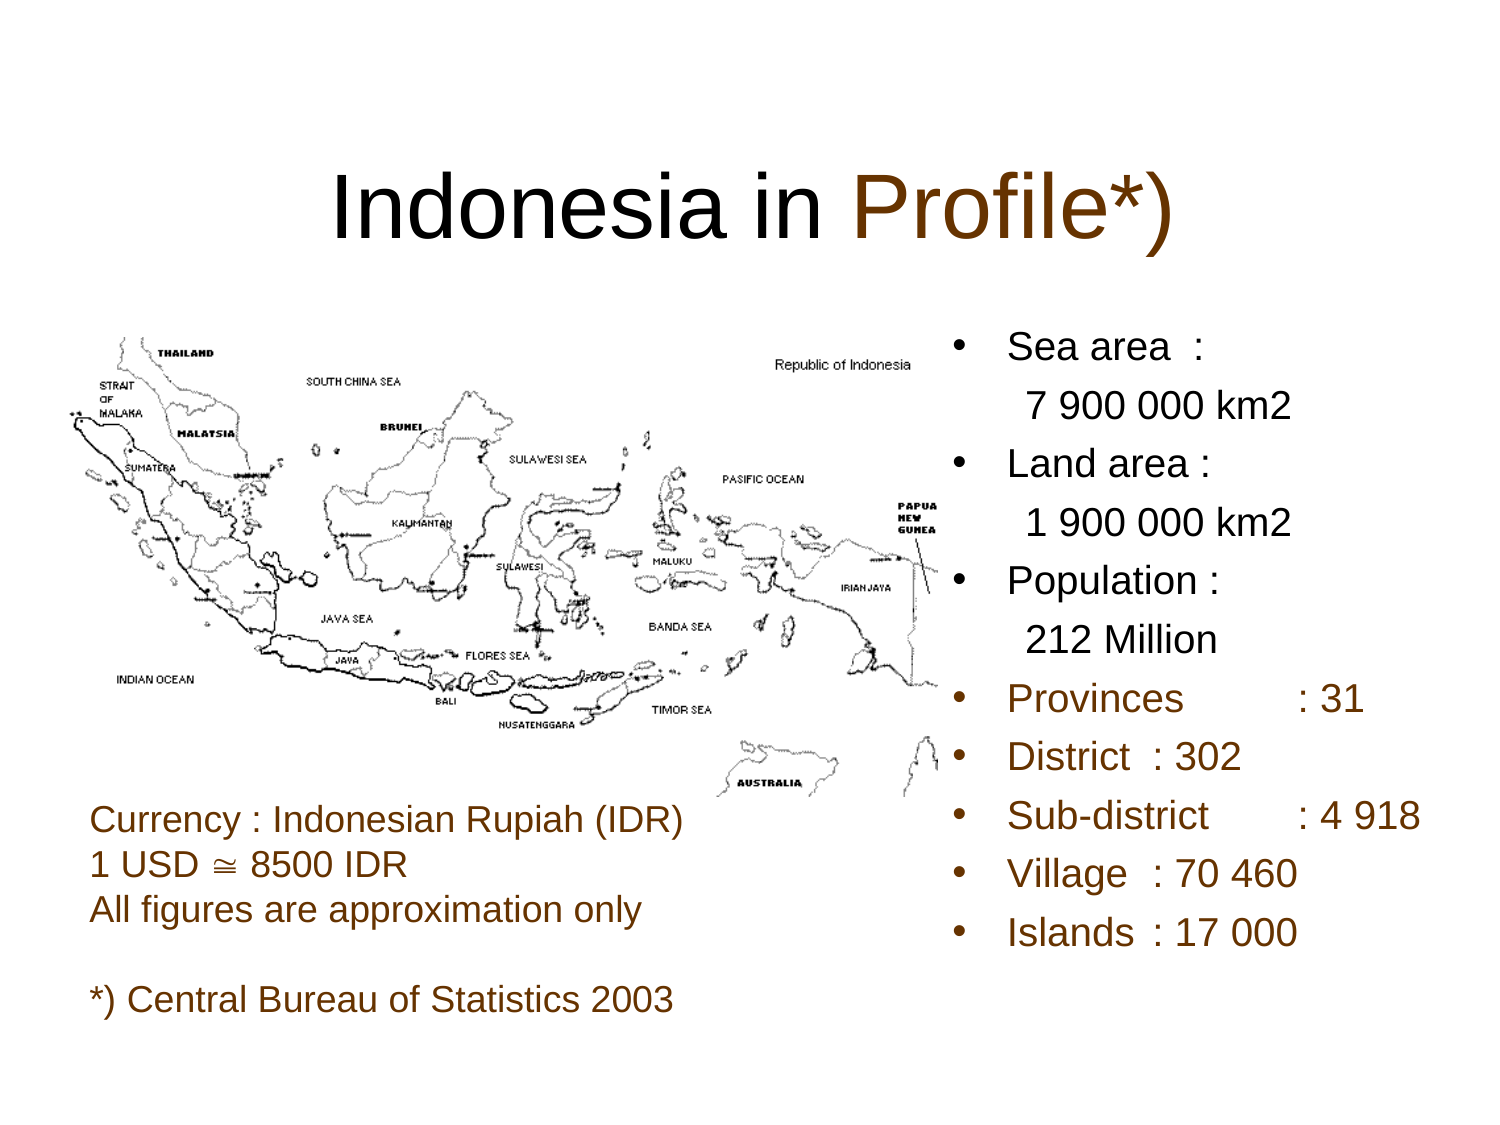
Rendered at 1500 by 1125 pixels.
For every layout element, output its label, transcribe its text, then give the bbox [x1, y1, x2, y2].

text_box Currency : Indonesian Rupiah (IDR) 1 USD  8500 IDR All figures are approximation only *) Central Bureau of Statistics 2003 [74, 787, 700, 1028]
picture [62, 337, 938, 797]
title Indonesia in Profile*) [62, 99, 1445, 304]
list Sea area : 7 900 000 km2 Land area : 1 900 000 km2 Population : 212 Million Provinces : 31 District : 302 Sub-district : 4 918 Village : 70 460 Islands : 17 000 [937, 312, 1438, 1000]
